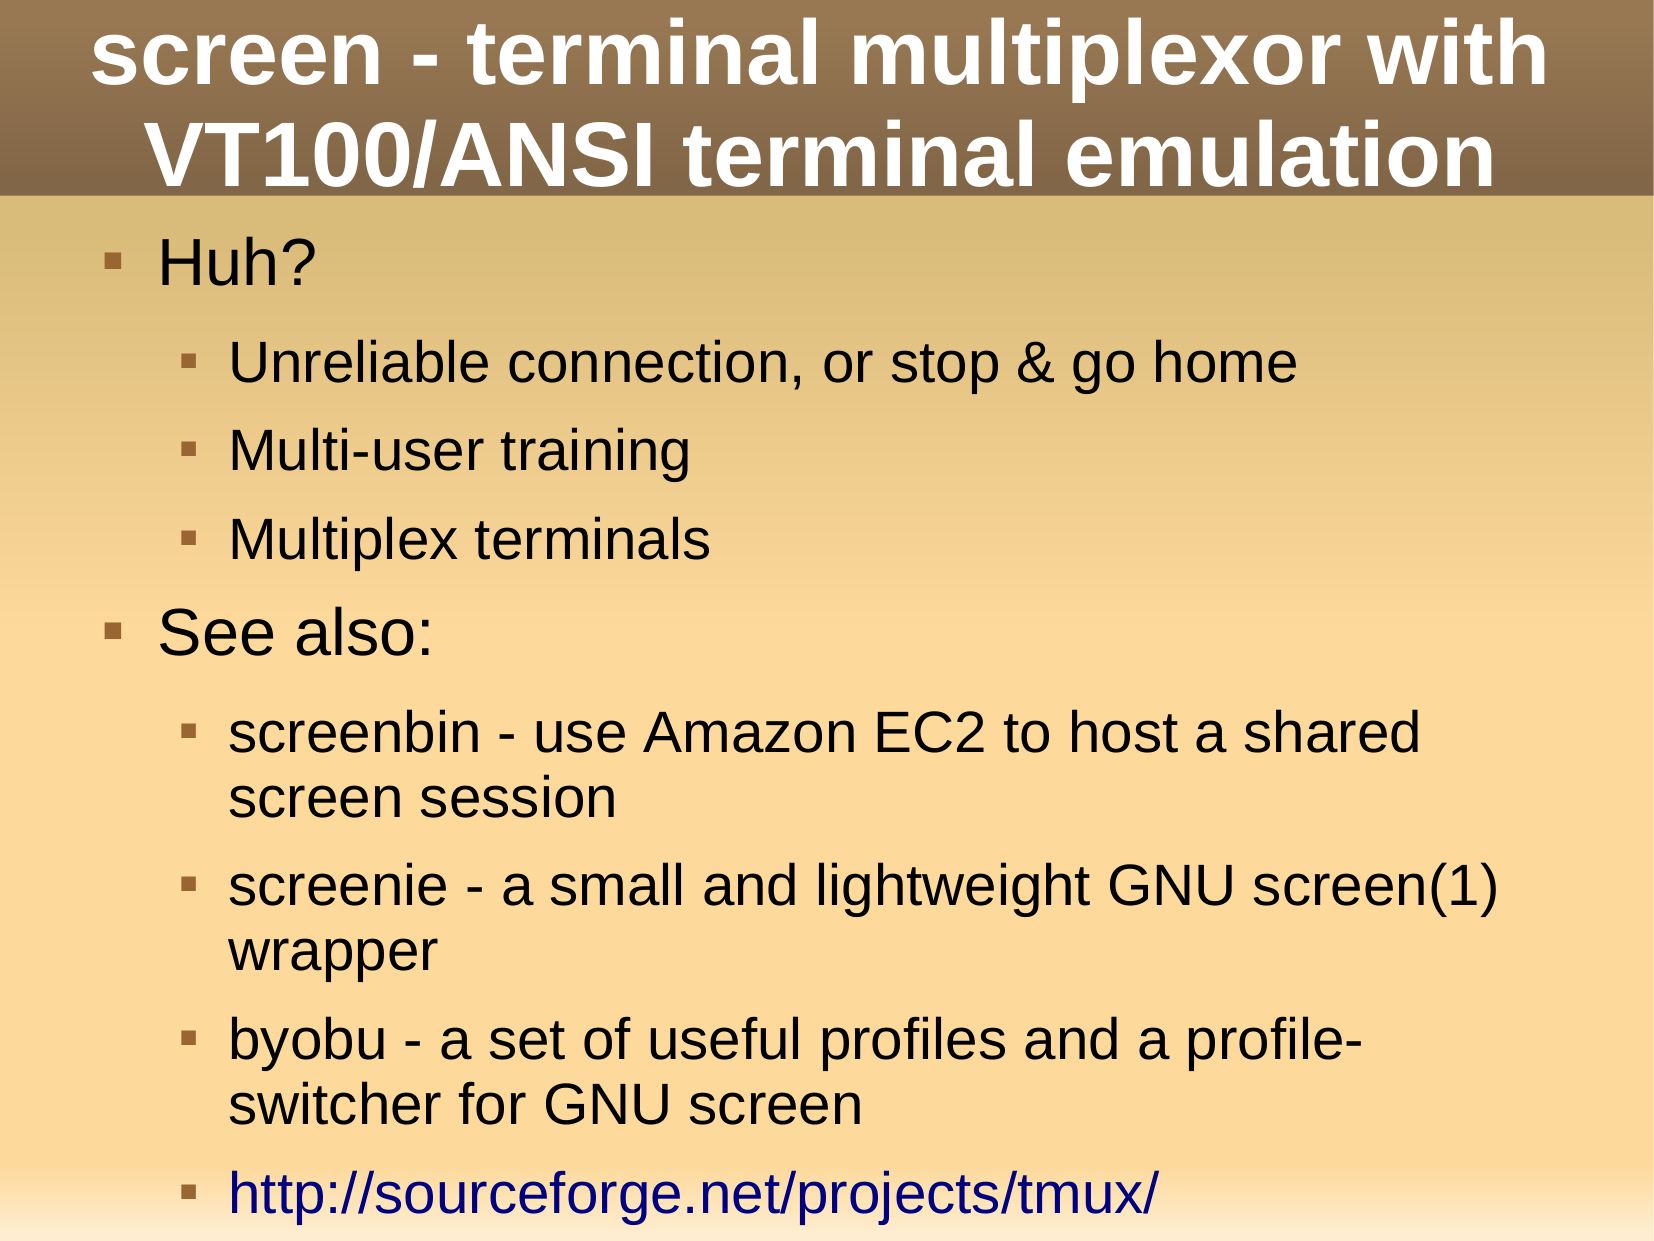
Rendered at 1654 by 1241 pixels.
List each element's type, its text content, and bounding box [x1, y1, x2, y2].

picture [0, 0, 1654, 1241]
title screen - terminal multiplexor with VT100/ANSI terminal emulation [76, 1, 1565, 207]
list Huh? Unreliable connection, or stop & go home Multi-user training Multiplex terminals See also: screenbin - use Amazon EC2 to host a shared screen session screenie - a small and lightweight GNU screen(1) wrapper byobu - a set of useful profiles and a profile-switcher for GNU screen http://sourceforge.net/projects/tmux/ [86, 225, 1576, 1226]
